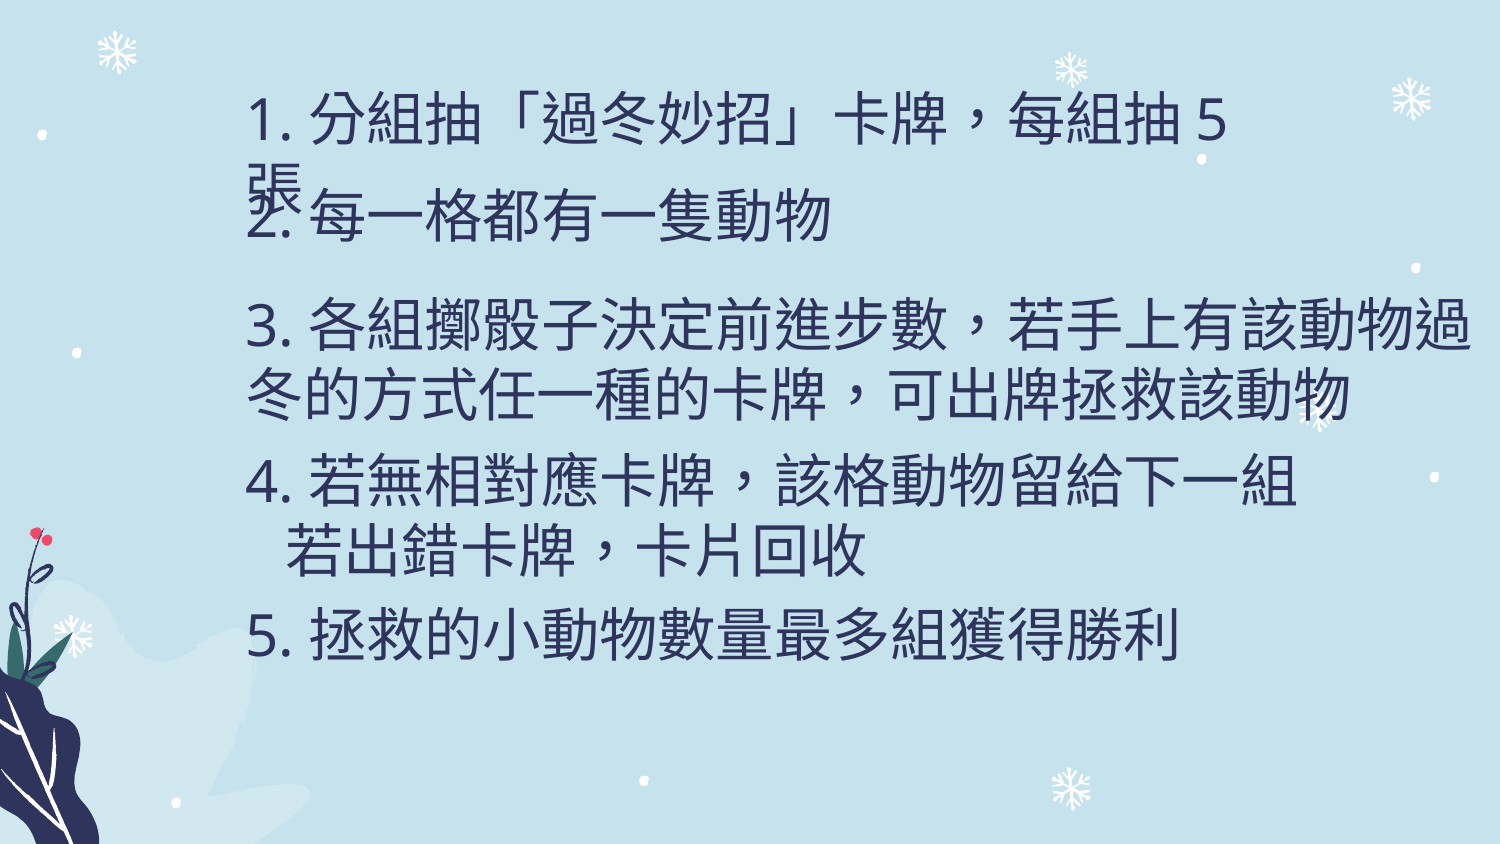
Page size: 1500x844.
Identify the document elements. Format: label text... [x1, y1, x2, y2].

text_box [1310, 409, 1337, 429]
text_box [639, 775, 649, 787]
text_box [1391, 77, 1432, 121]
text_box [1299, 412, 1306, 424]
text_box [1051, 767, 1091, 811]
text_box [0, 527, 311, 844]
text_box [1076, 57, 1087, 66]
text_box 1.分組抽「過冬妙招」卡牌，每組抽5張 [230, 66, 1286, 161]
text_box 3.各組擲骰子決定前進步數，若手上有該動物過冬的方式任一種的卡牌，可出牌拯救該動物 [230, 273, 1500, 409]
text_box 4.若無相對應卡牌，該格動物留給下一組 若出錯卡牌，卡片回收 [230, 429, 1363, 577]
text_box [1429, 471, 1440, 483]
text_box [71, 347, 82, 359]
text_box 2.每一格都有一隻動物 [230, 164, 1167, 259]
text_box [1055, 52, 1077, 66]
text_box 5.拯救的小動物數量最多組獲得勝利 [230, 583, 1363, 679]
text_box [1411, 262, 1421, 273]
